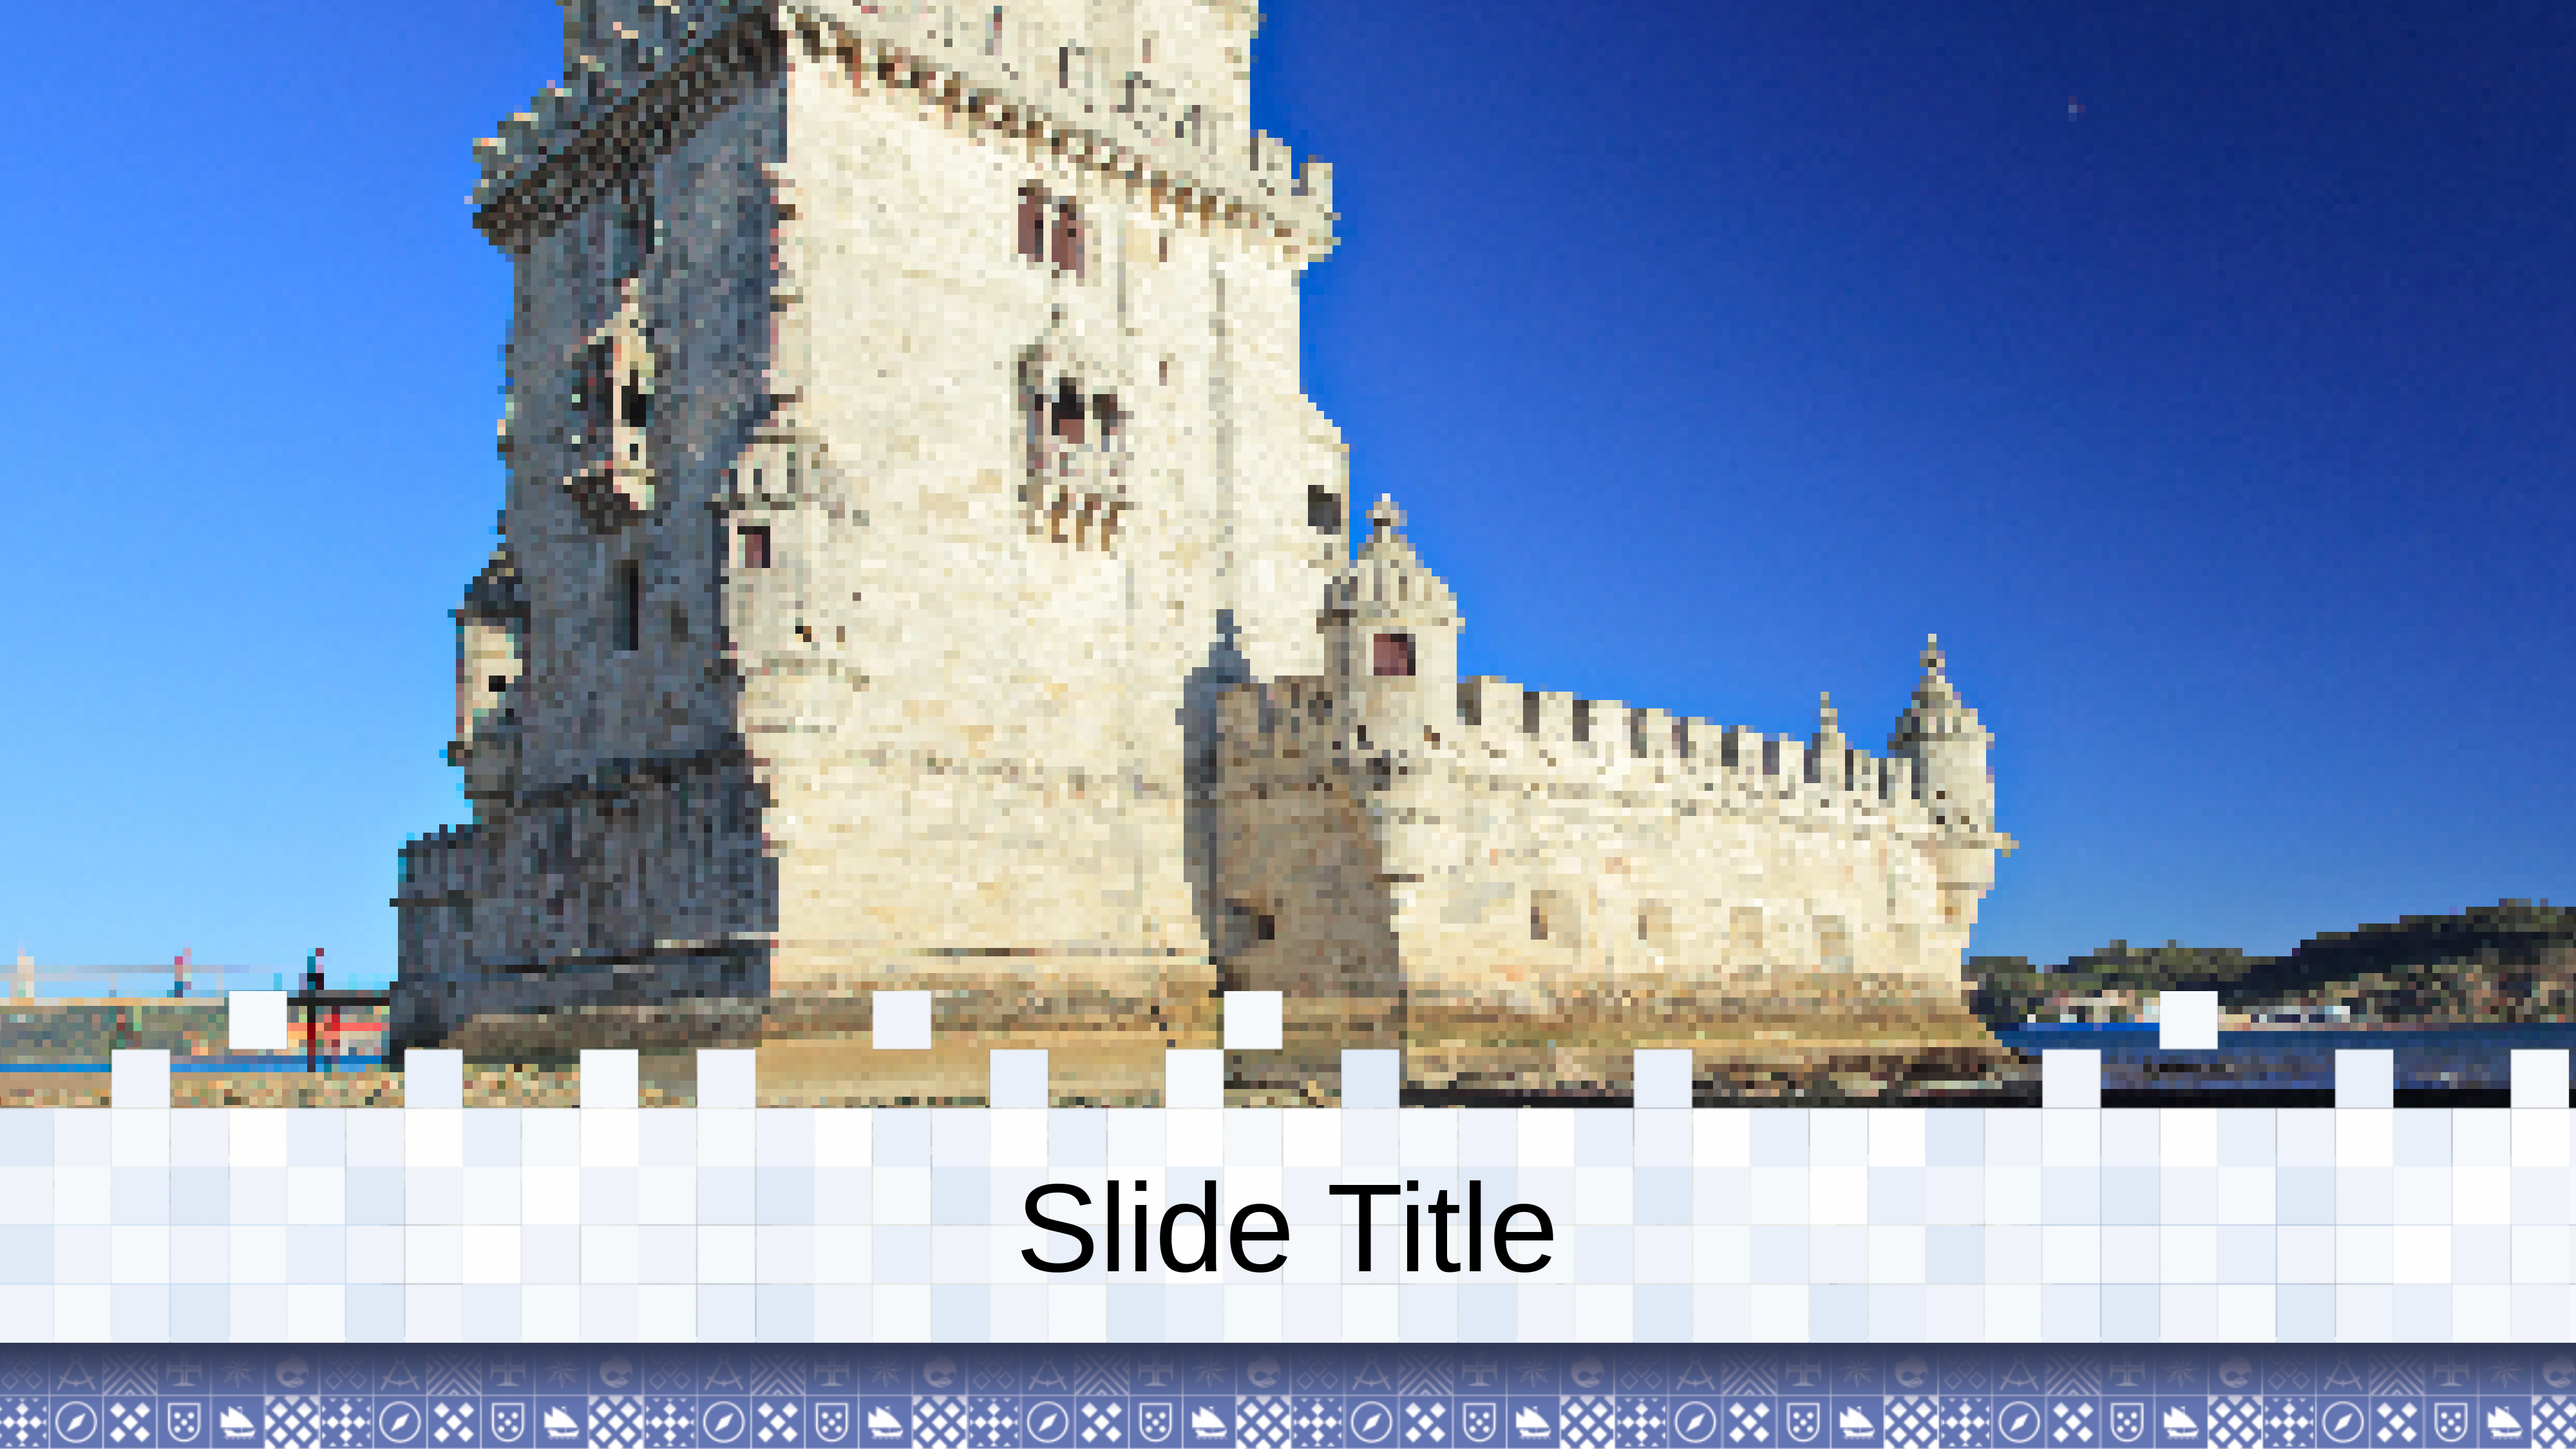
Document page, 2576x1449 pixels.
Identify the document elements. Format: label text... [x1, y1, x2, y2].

text_box Slide Title [661, 1139, 1915, 1327]
picture [0, 0, 2576, 1449]
